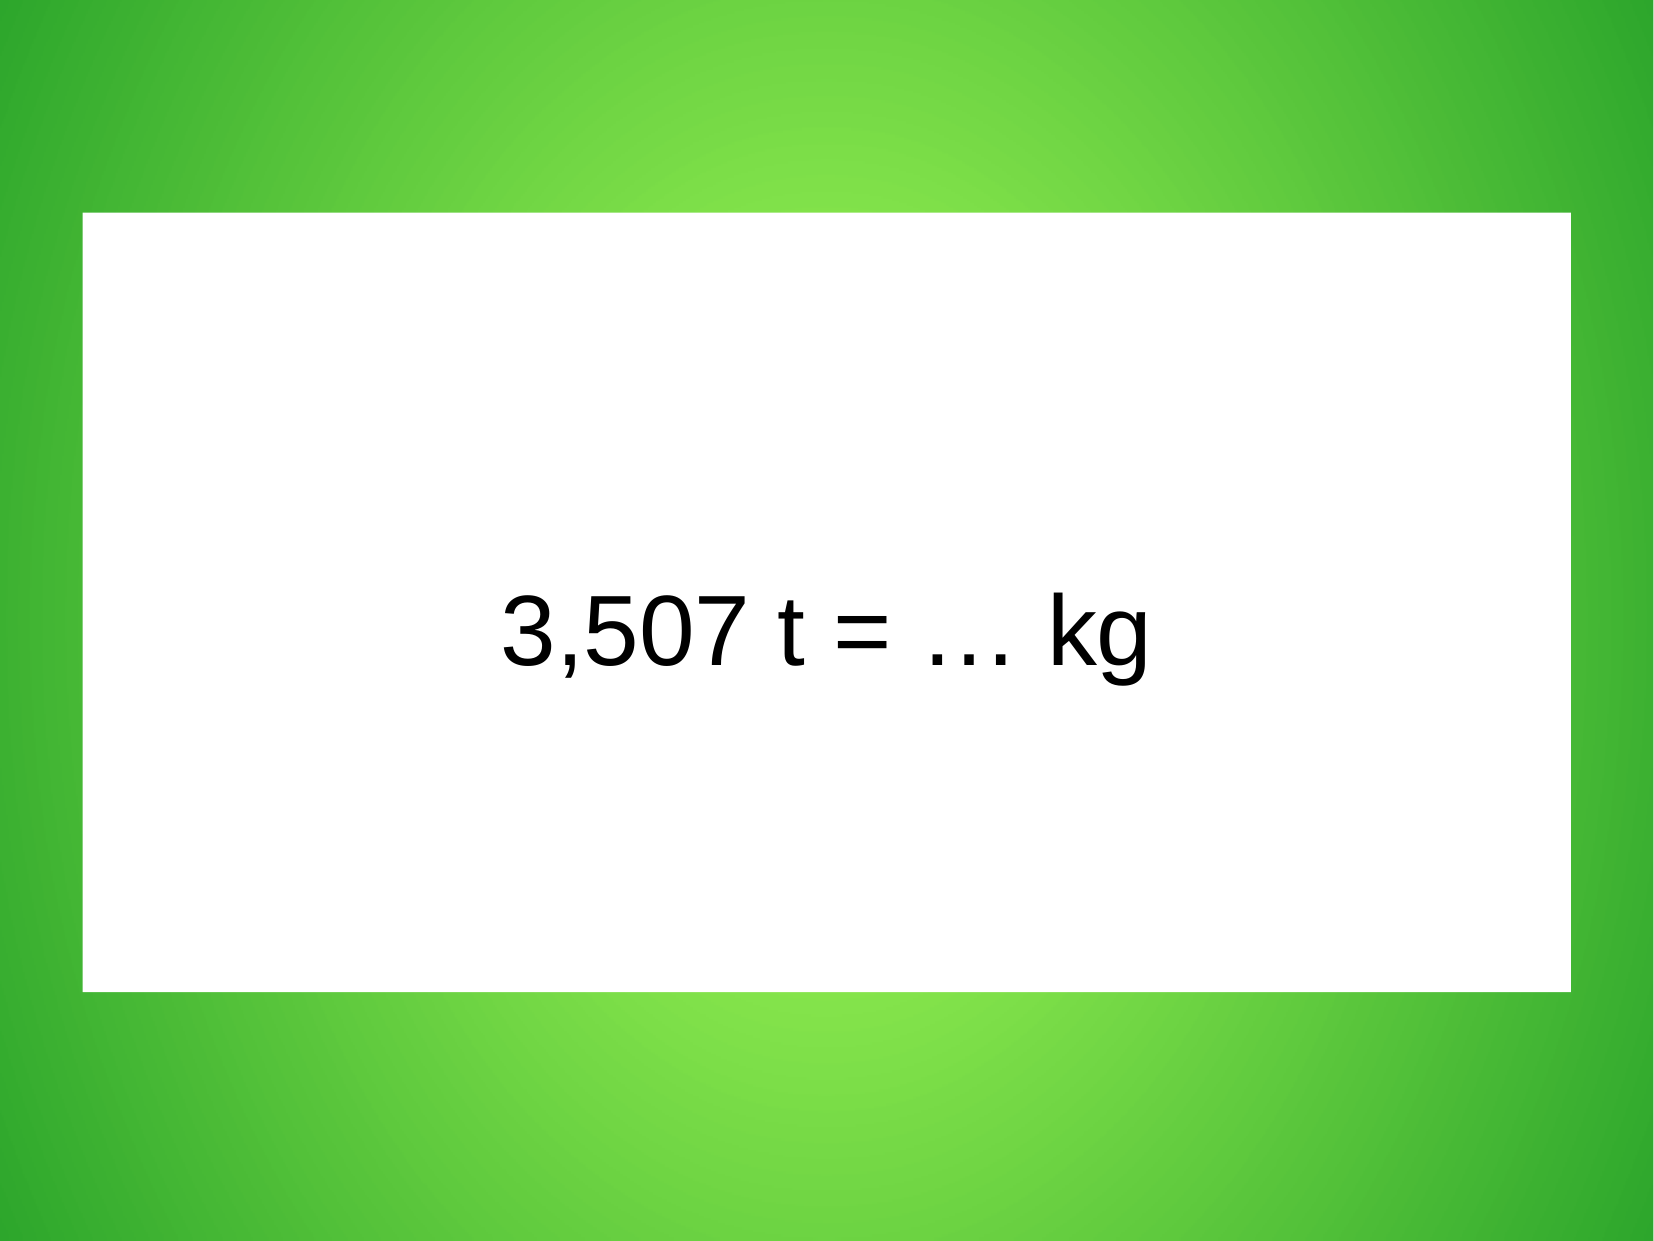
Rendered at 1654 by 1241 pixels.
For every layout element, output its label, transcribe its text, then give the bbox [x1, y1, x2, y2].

subtitle 3,507 t = … kg [82, 212, 1571, 993]
picture [0, 0, 1654, 1241]
